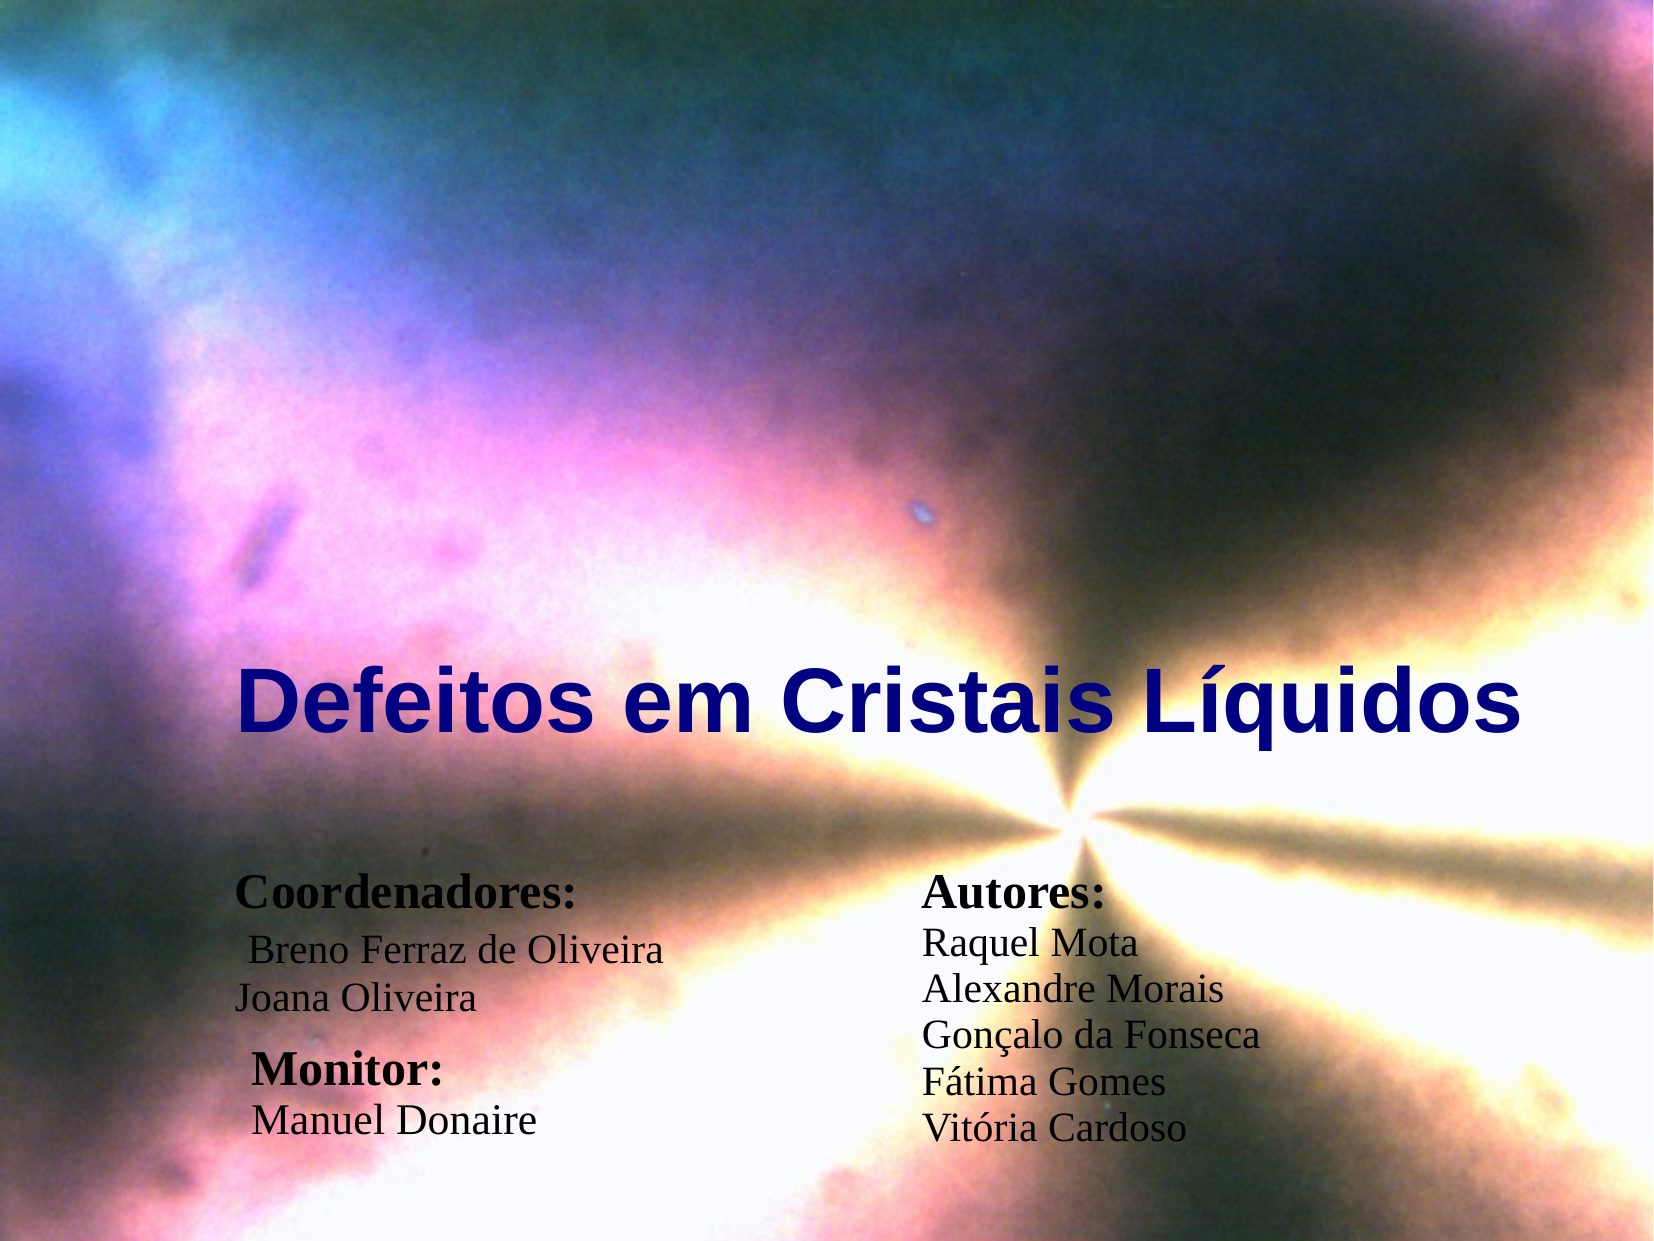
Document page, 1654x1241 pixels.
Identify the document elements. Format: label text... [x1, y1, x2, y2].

title Defeitos em Cristais Líquidos [135, 604, 1625, 798]
text_box Coordenadores: Breno Ferraz de Oliveira Joana Oliveira [220, 856, 680, 1032]
text_box Monitor: Manuel Donaire [236, 1033, 553, 1154]
picture [0, 0, 1654, 1241]
text_box Autores: Raquel Mota Alexandre Morais Gonçalo da Fonseca Fátima Gomes Vitória Cardoso [907, 856, 1277, 1163]
